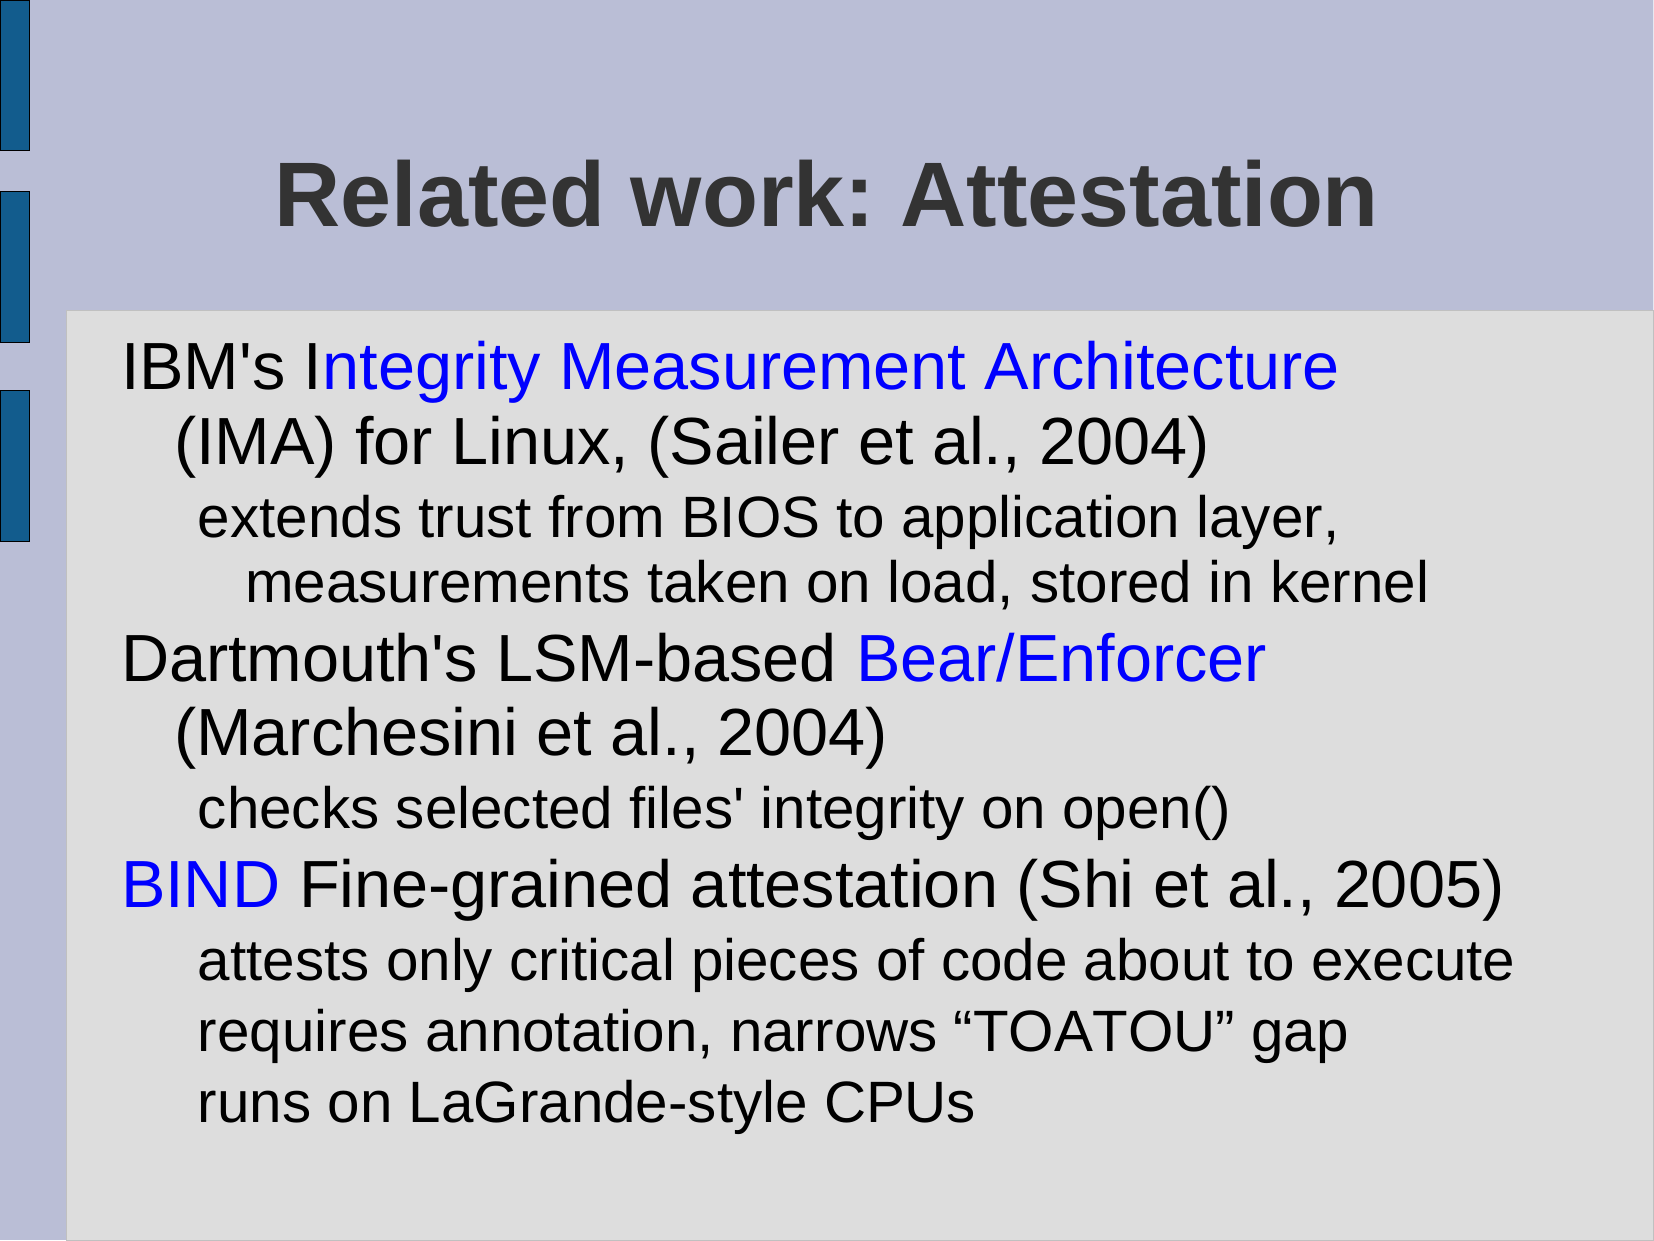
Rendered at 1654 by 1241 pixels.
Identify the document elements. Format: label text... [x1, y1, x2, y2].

list IBM's Integrity Measurement Architecture (IMA) for Linux, (Sailer et al., 2004) extends trust from BIOS to application layer, measurements taken on load, stored in kernel Dartmouth's LSM-based Bear/Enforcer (Marchesini et al., 2004) checks selected files' integrity on open() BIND Fine-grained attestation (Shi et al., 2005) attests only critical pieces of code about to execute requires annotation, narrows “TOATOU” gap runs on LaGrande-style CPUs [103, 328, 1597, 1222]
title Related work: Attestation [121, 91, 1534, 299]
